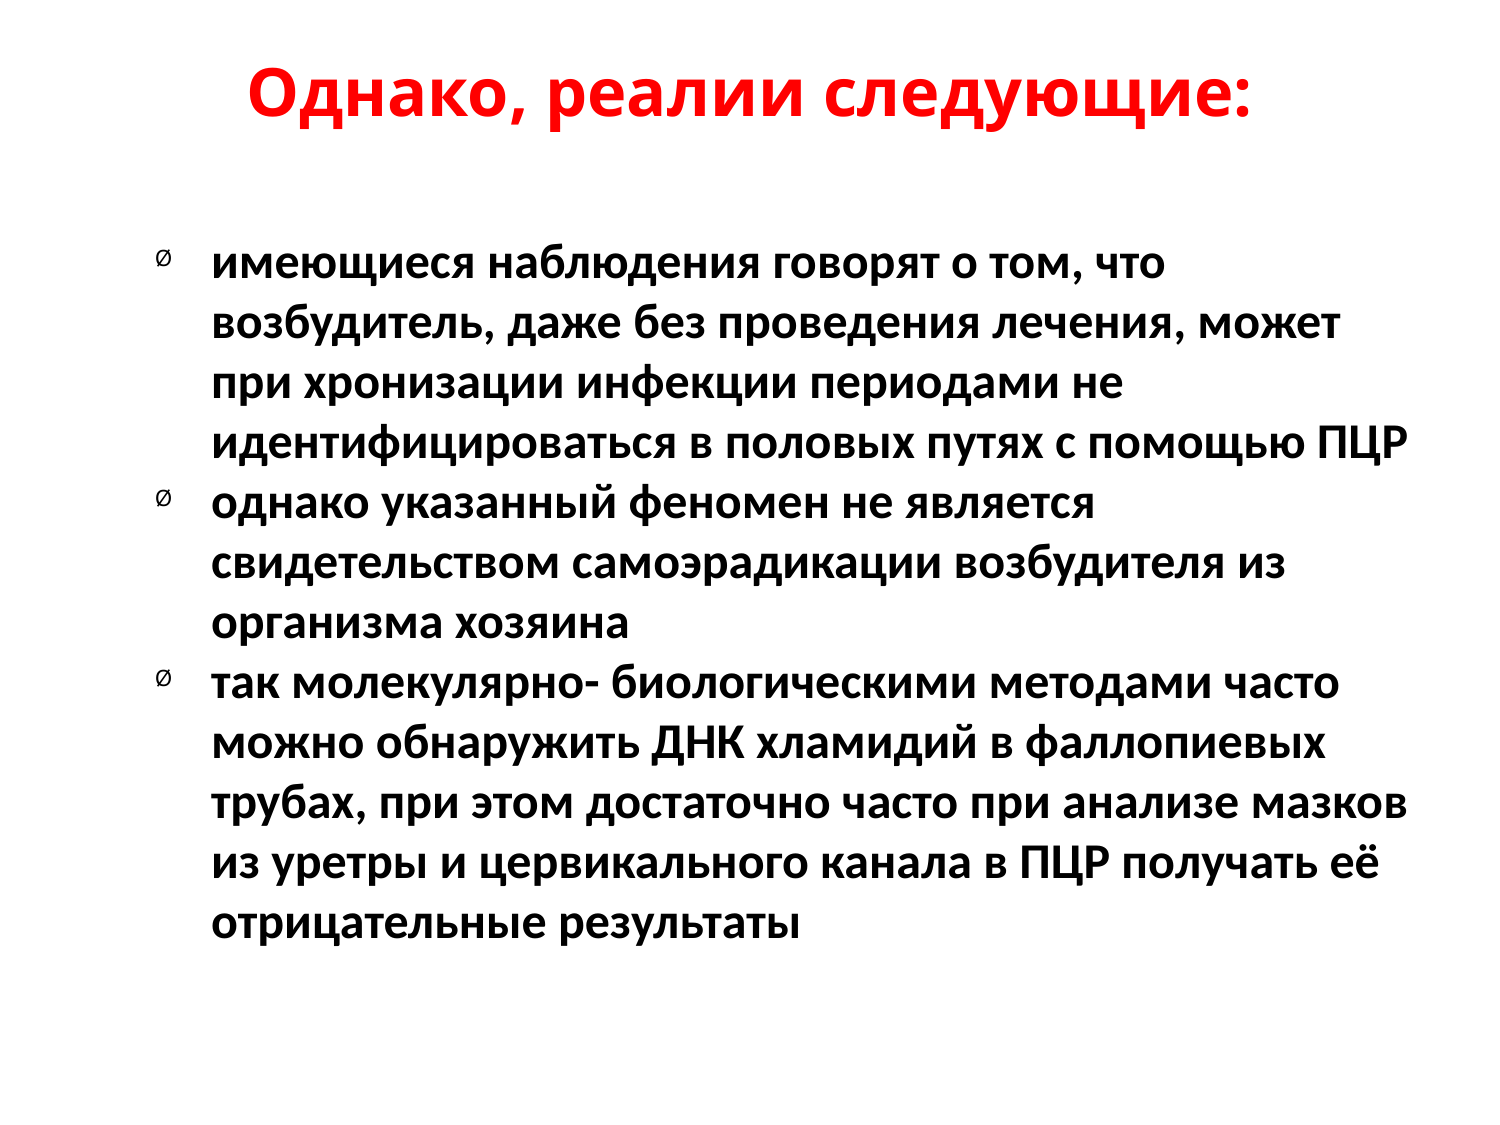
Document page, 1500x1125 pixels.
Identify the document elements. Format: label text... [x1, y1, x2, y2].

subtitle имею­щиеся наблюдения говорят о том, что возбудитель, даже без проведения лечения, может при хронизации инфекции периода­ми не идентифицироваться в половых путях с помощью ПЦР одна­ко указанный феномен не является свидетельством самоэрадикации возбудителя из организма хозяина так молекулярно- биологическими методами часто можно обнару­жить ДНК хламидий в фаллопиевых трубах, при этом достаточно часто при анализе мазков из уретры и цервикального канала в ПЦР получать её отрицательные результаты [64, 160, 1447, 1071]
title Однако, реалии следующие: [112, 42, 1388, 138]
